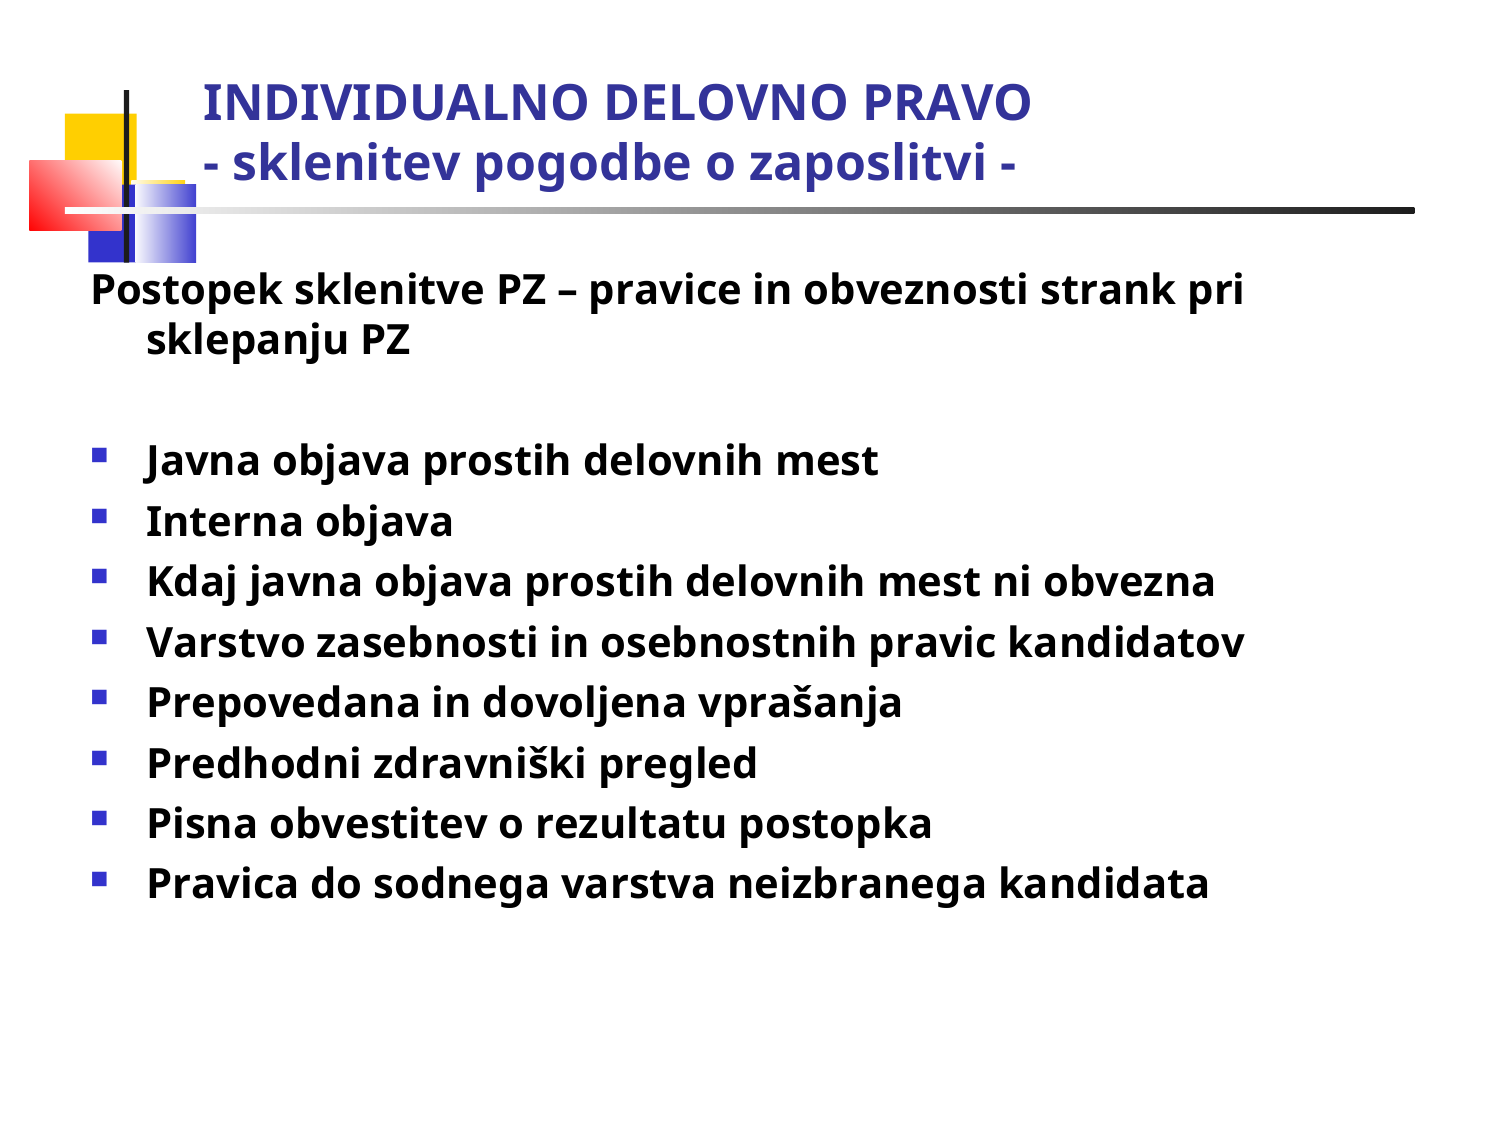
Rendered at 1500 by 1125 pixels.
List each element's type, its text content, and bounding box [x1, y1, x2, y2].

title INDIVIDUALNO DELOVNO PRAVO - sklenitev pogodbe o zaposlitvi - [188, 35, 1468, 199]
list Postopek sklenitve PZ – pravice in obveznosti strank pri sklepanju PZ Javna objava prostih delovnih mest Interna objava Kdaj javna objava prostih delovnih mest ni obvezna Varstvo zasebnosti in osebnostnih pravic kandidatov Prepovedana in dovoljena vprašanja Predhodni zdravniški pregled Pisna obvestitev o rezultatu postopka Pravica do sodnega varstva neizbranega kandidata [75, 255, 1426, 1005]
